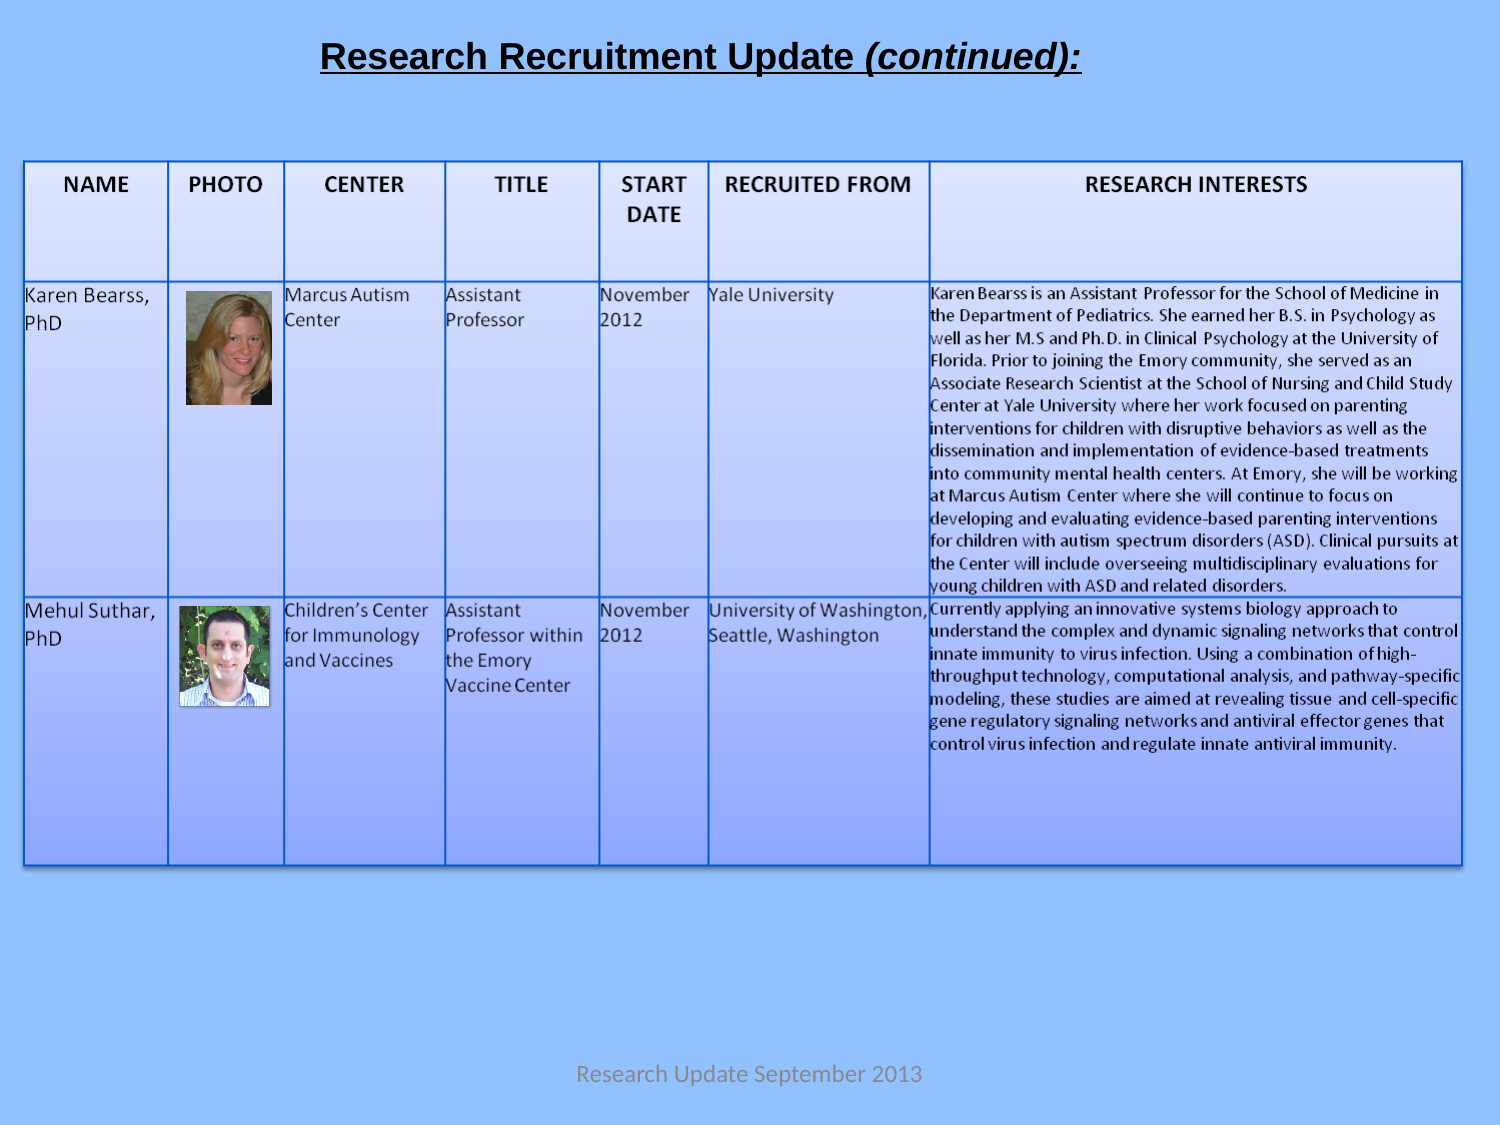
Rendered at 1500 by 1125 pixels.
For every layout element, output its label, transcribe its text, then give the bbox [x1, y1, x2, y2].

picture [9, 151, 1476, 879]
text_box Research Recruitment Update (continued): [0, 24, 1413, 113]
text_box Research Update September 2013 [512, 1042, 988, 1103]
